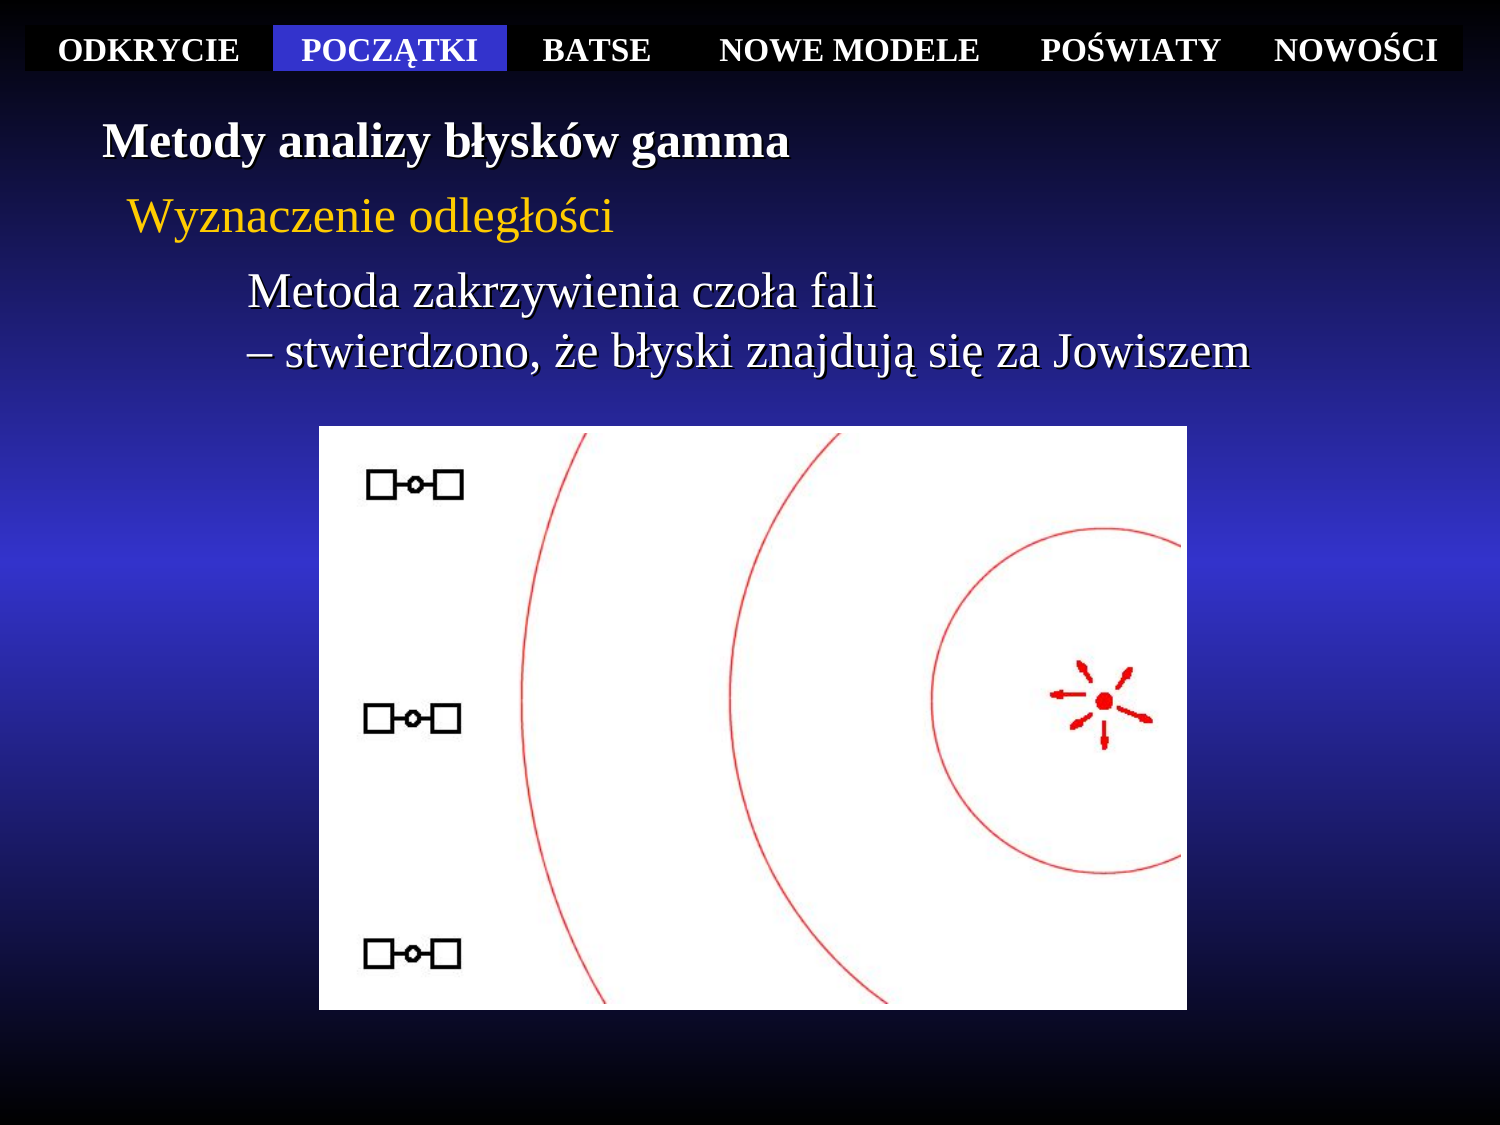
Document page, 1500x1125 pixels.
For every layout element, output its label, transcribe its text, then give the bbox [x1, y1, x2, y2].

text_box Metody analizy błysków gamma [87, 99, 806, 176]
table_header BATSE [507, 25, 688, 71]
table_header POŚWIATY [1013, 25, 1250, 71]
table_header POCZĄTKI [273, 25, 507, 71]
text_box Metoda zakrzywienia czoła fali – stwierdzono, że błyski znajdują się za Jowiszem [232, 249, 1267, 386]
table_header ODKRYCIE [25, 25, 273, 71]
table_header NOWOŚCI [1250, 25, 1463, 71]
picture [325, 432, 1181, 1004]
text_box Wyznaczenie odległości [111, 174, 630, 251]
table_header NOWE MODELE [688, 25, 1013, 71]
